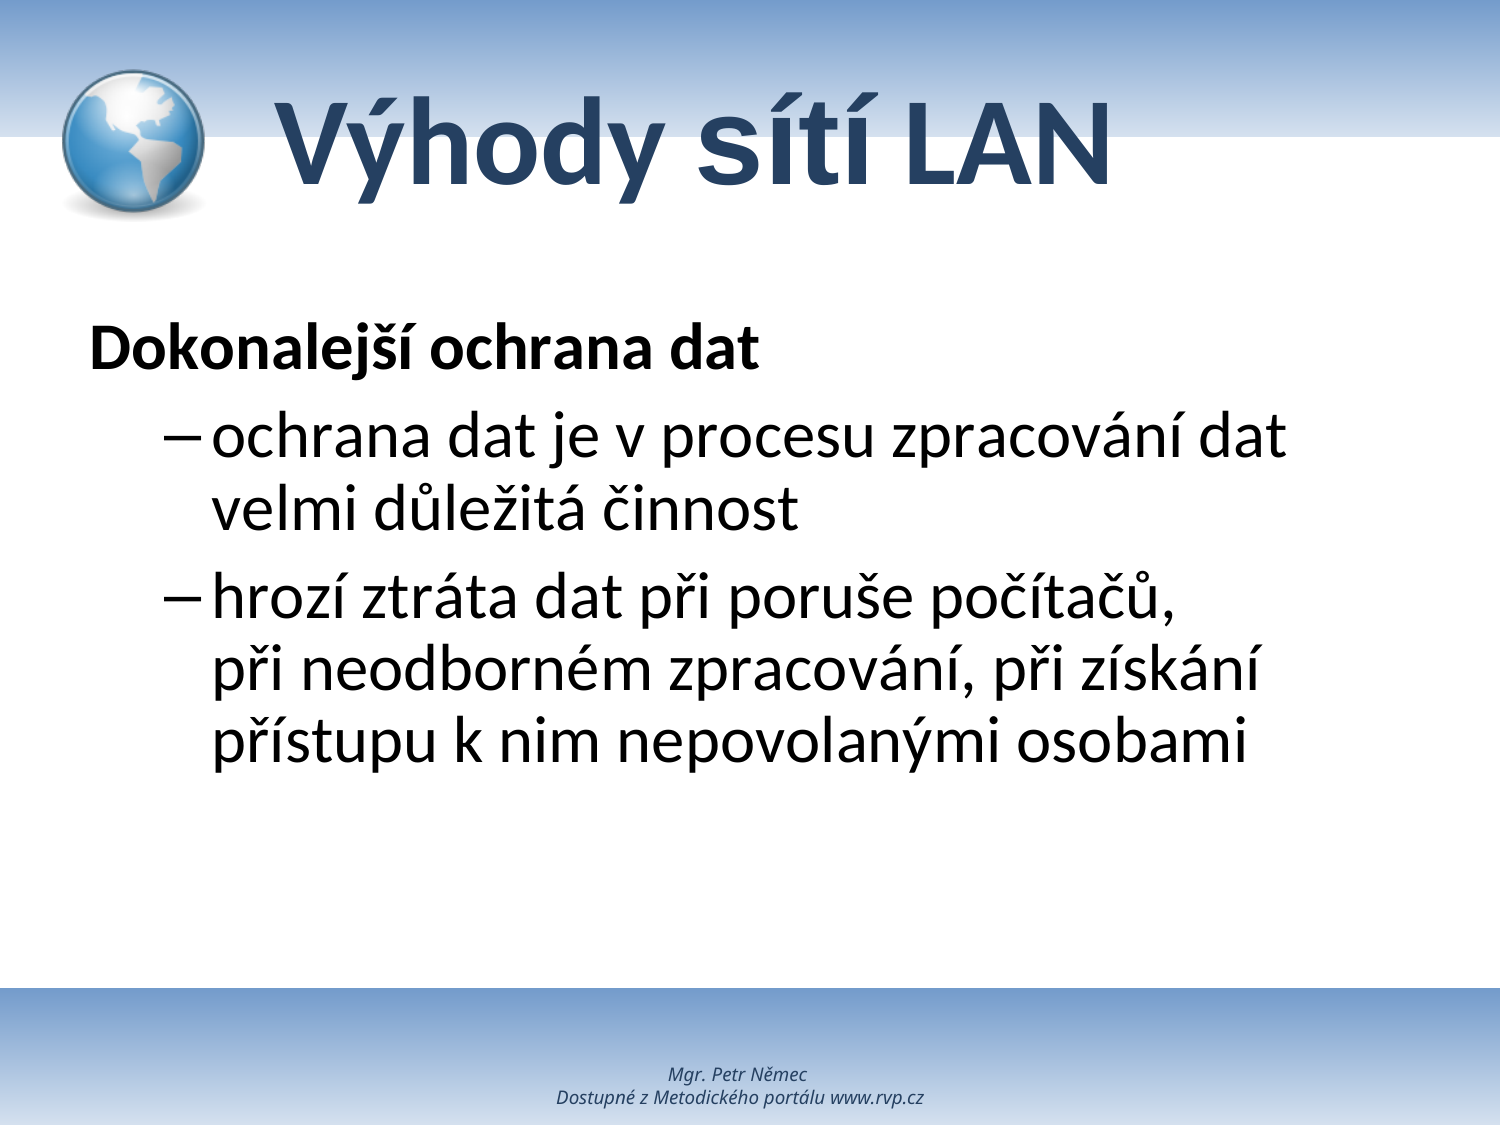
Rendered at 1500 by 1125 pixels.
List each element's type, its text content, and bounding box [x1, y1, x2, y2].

text_box Dokonalejší ochrana dat ochrana dat je v procesu zpracování dat velmi důležitá činnost hrozí ztráta dat při poruše počítačů, při neodborném zpracování, při získání přístupu k nim nepovolanými osobami [75, 304, 1426, 1032]
title Výhody sítí LAN [259, 49, 1426, 237]
picture [56, 67, 211, 222]
